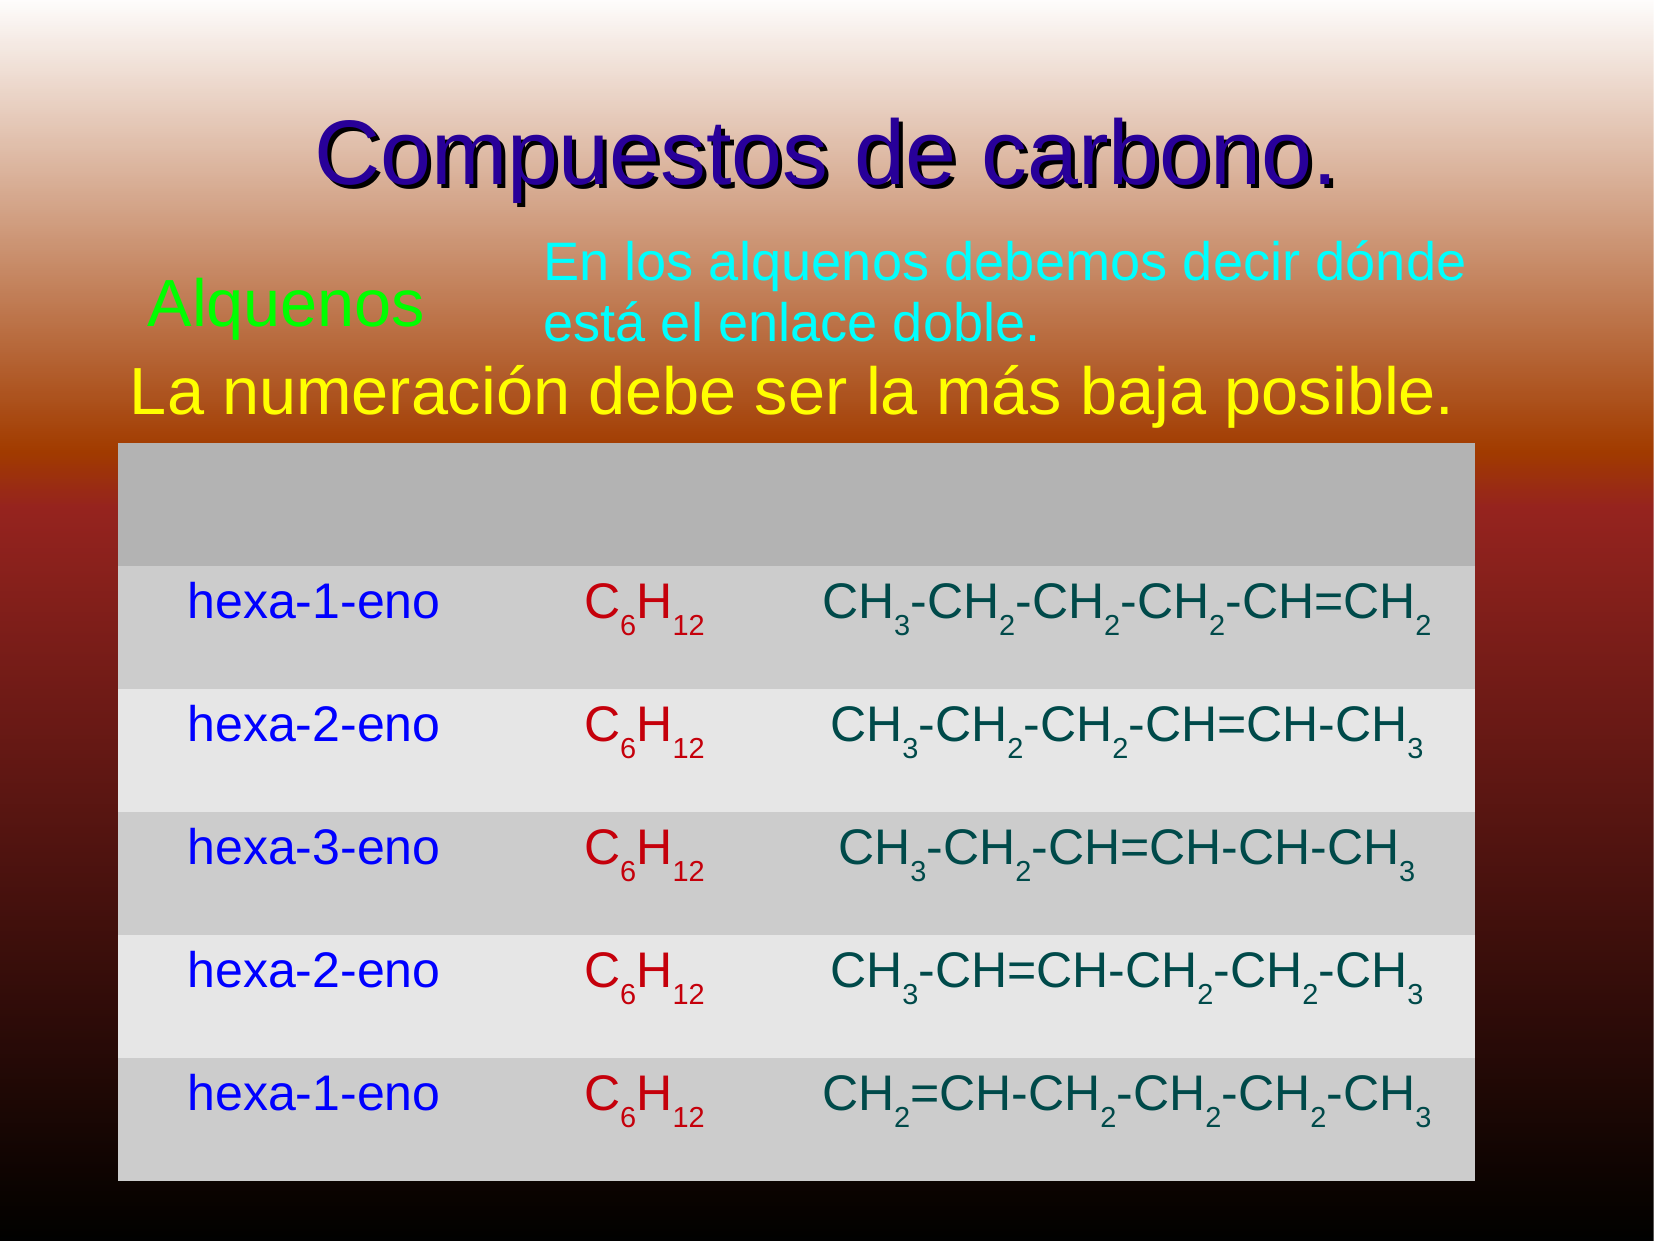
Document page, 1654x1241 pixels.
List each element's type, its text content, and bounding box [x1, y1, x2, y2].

table_header [510, 443, 779, 566]
table_cell hexa-1-eno [118, 1058, 510, 1181]
table_cell CH3-CH2-CH2-CH2-CH=CH2 [779, 566, 1475, 689]
title Compuestos de carbono. [82, 49, 1571, 257]
picture [0, 0, 1654, 1241]
table_header [118, 443, 510, 566]
table_cell C6H12 [510, 935, 779, 1058]
table_cell hexa-1-eno [118, 566, 510, 689]
table_header [779, 443, 1475, 566]
table_cell C6H12 [510, 812, 779, 935]
table_cell C6H12 [510, 689, 779, 812]
table_cell C6H12 [510, 1058, 779, 1181]
table_cell CH2=CH-CH2-CH2-CH2-CH3 [779, 1058, 1475, 1181]
list Alquenos [76, 265, 472, 354]
table_cell CH3-CH2-CH=CH-CH-CH3 [779, 812, 1475, 935]
table_cell hexa-2-eno [118, 935, 510, 1058]
table_cell hexa-2-eno [118, 689, 510, 812]
table_cell CH3-CH=CH-CH2-CH2-CH3 [779, 935, 1475, 1058]
text_box En los alquenos debemos decir dónde está el enlace doble. [472, 257, 1506, 354]
table_cell CH3-CH2-CH2-CH=CH-CH3 [779, 689, 1475, 812]
table_cell C6H12 [510, 566, 779, 689]
table_cell hexa-3-eno [118, 812, 510, 935]
text_box La numeración debe ser la más baja posible. [59, 354, 1654, 430]
